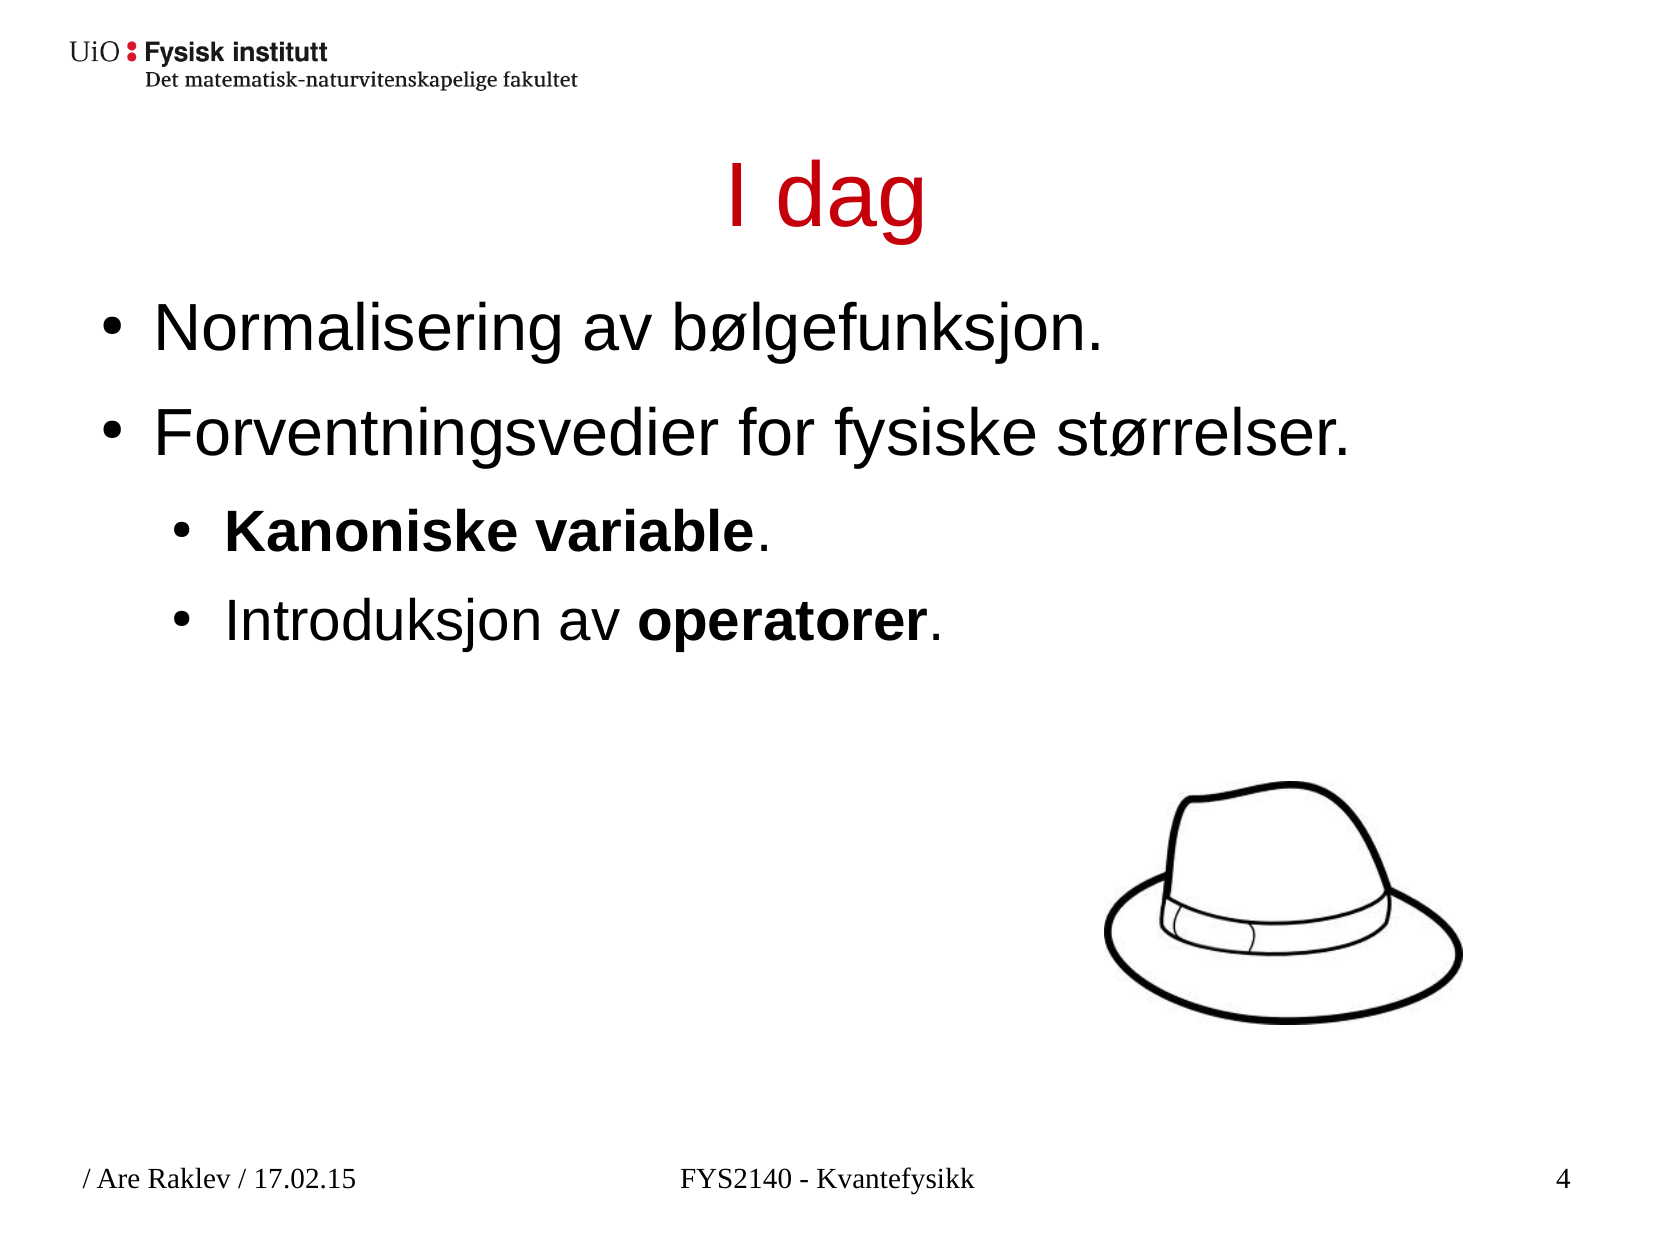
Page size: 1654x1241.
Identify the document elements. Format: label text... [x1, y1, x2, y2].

picture [1104, 781, 1463, 1025]
list Normalisering av bølgefunksjon. Forventningsvedier for fysiske størrelser. Kanoniske variable. Introduksjon av operatorer. [82, 290, 1613, 1094]
title I dag [82, 90, 1571, 290]
picture [68, 37, 581, 93]
